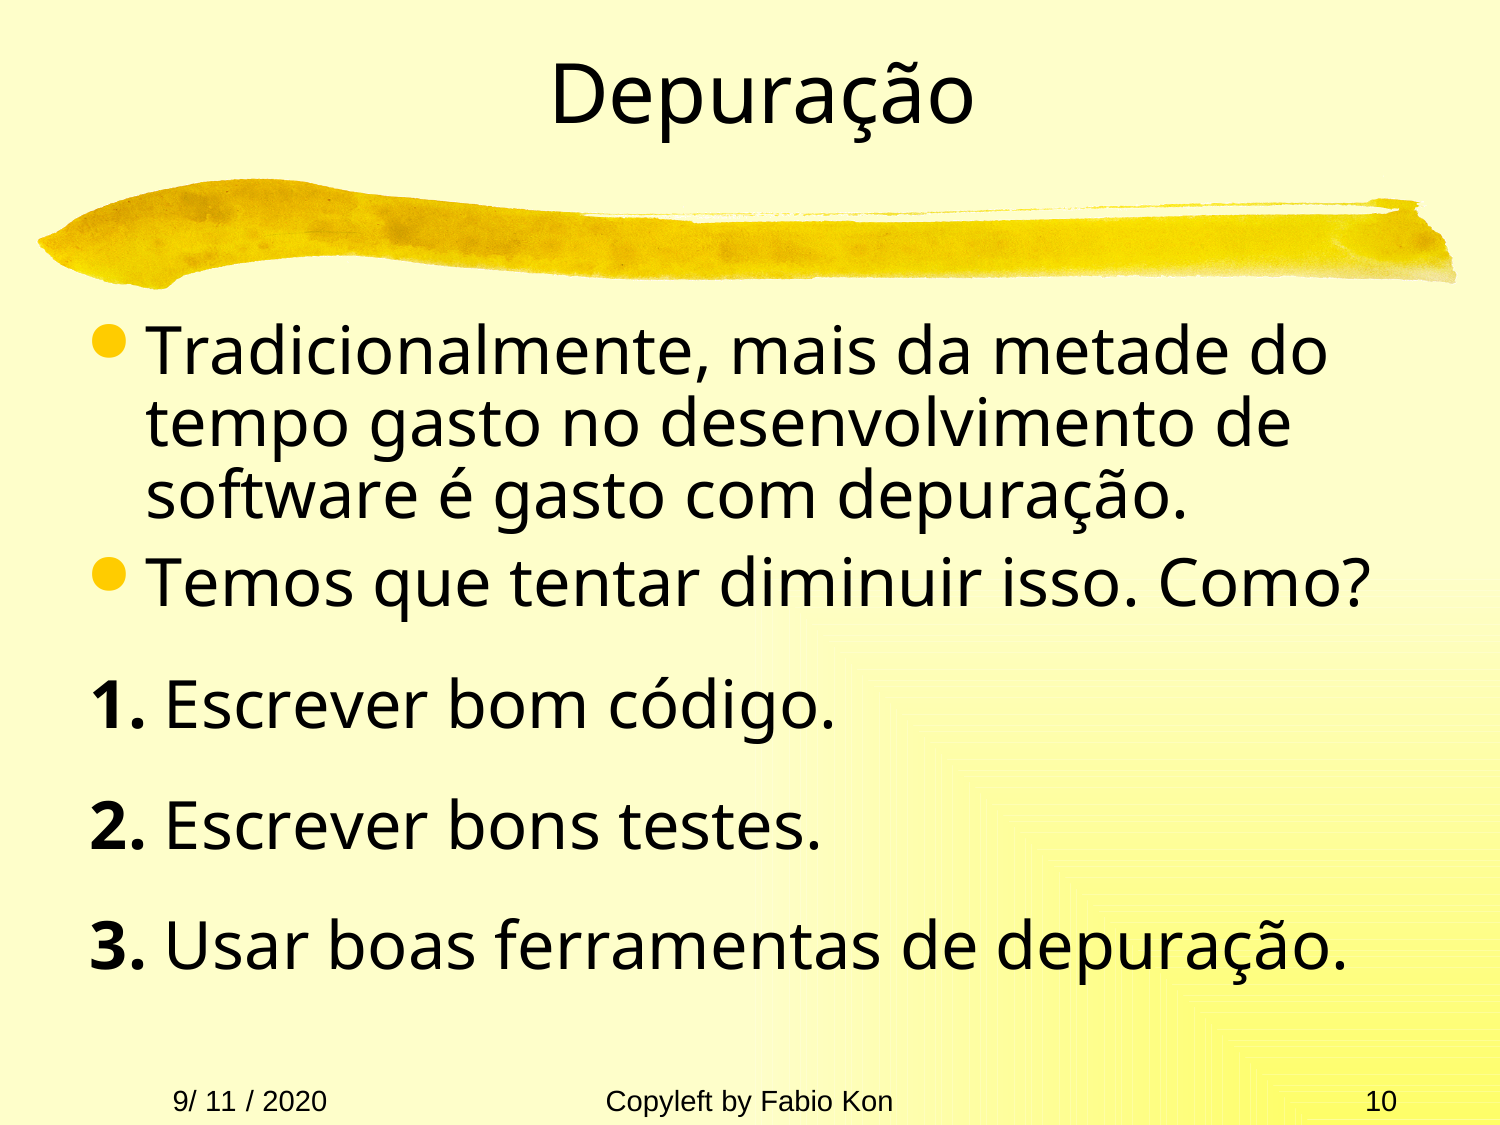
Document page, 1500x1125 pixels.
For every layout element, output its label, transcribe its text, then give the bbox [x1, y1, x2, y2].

list Tradicionalmente, mais da metade do tempo gasto no desenvolvimento de software é gasto com depuração. Temos que tentar diminuir isso. Como? 1. Escrever bom código. 2. Escrever bons testes. 3. Usar boas ferramentas de depuração. [74, 309, 1417, 994]
title Depuração [125, 12, 1401, 148]
picture [24, 174, 1463, 297]
